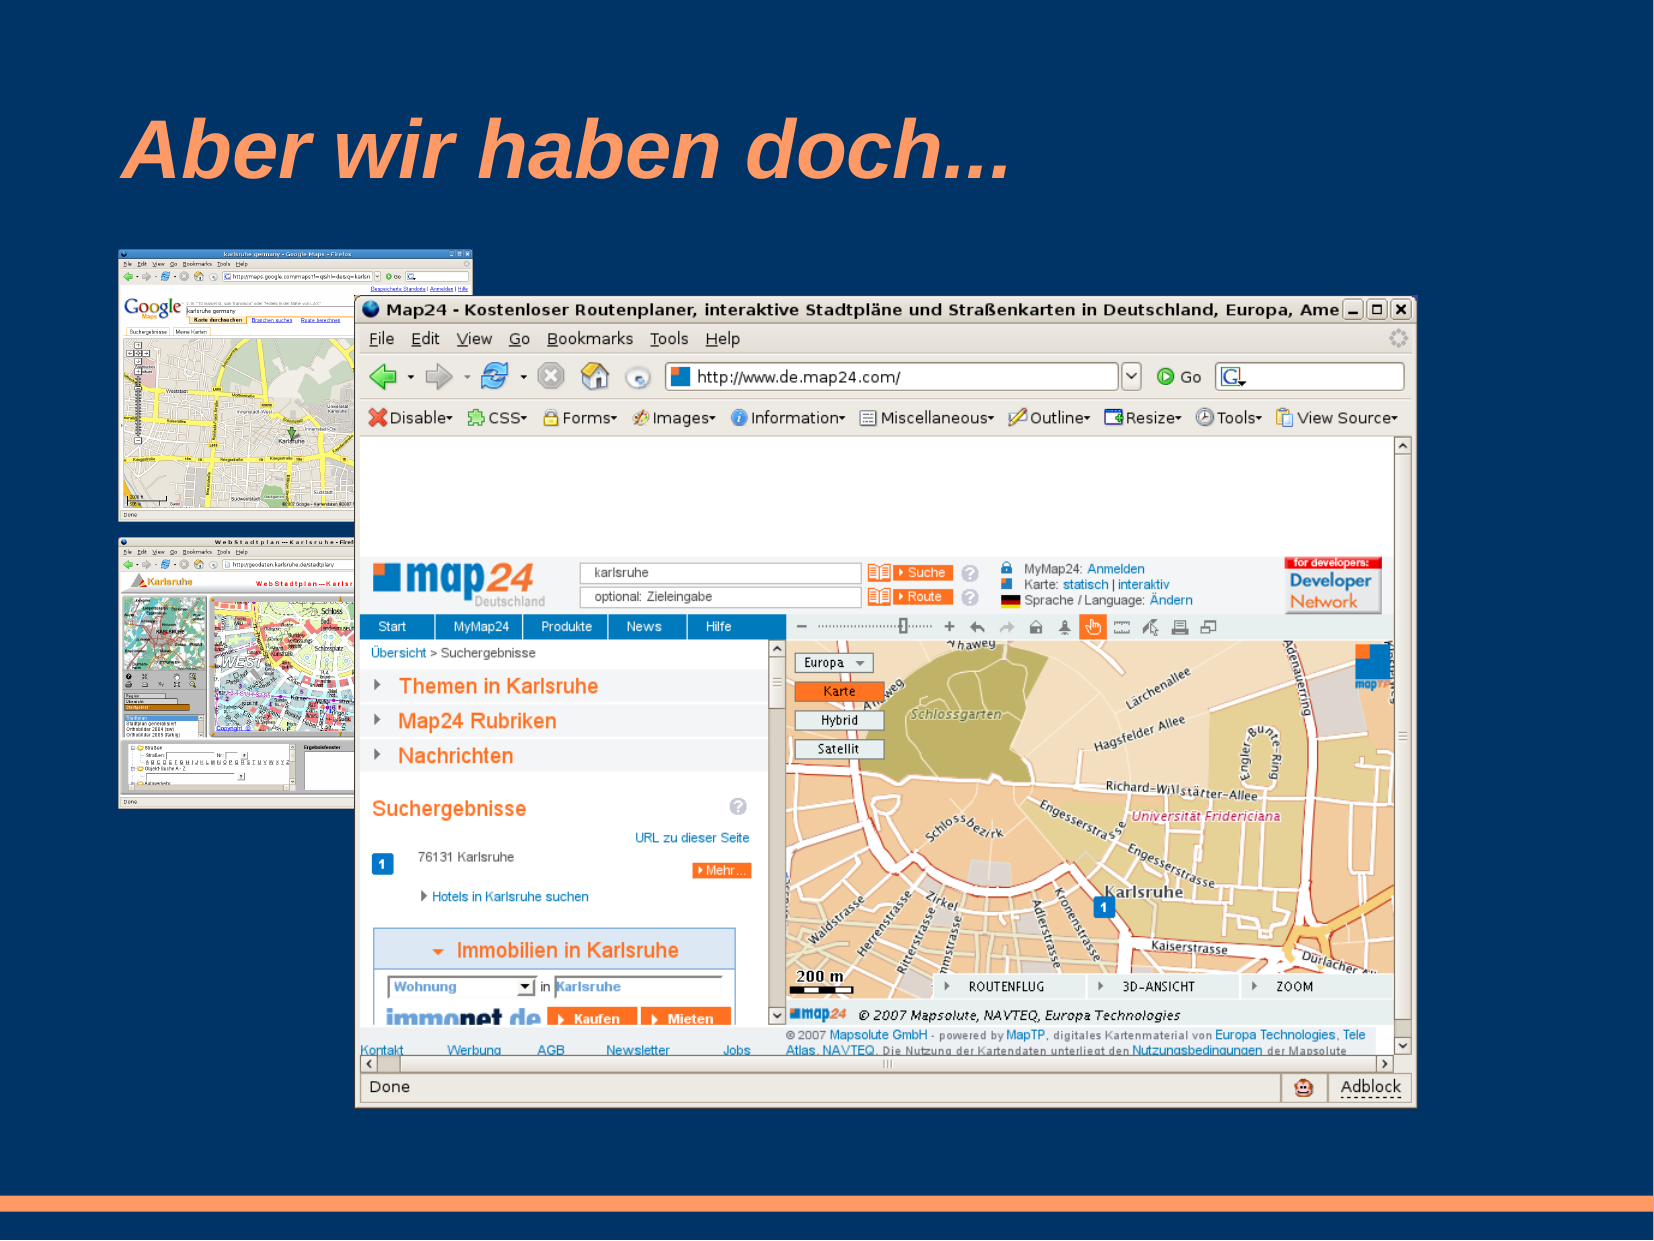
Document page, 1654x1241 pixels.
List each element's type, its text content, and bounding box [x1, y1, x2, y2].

title Aber wir haben doch... [121, 46, 1534, 254]
picture [118, 249, 1418, 1109]
